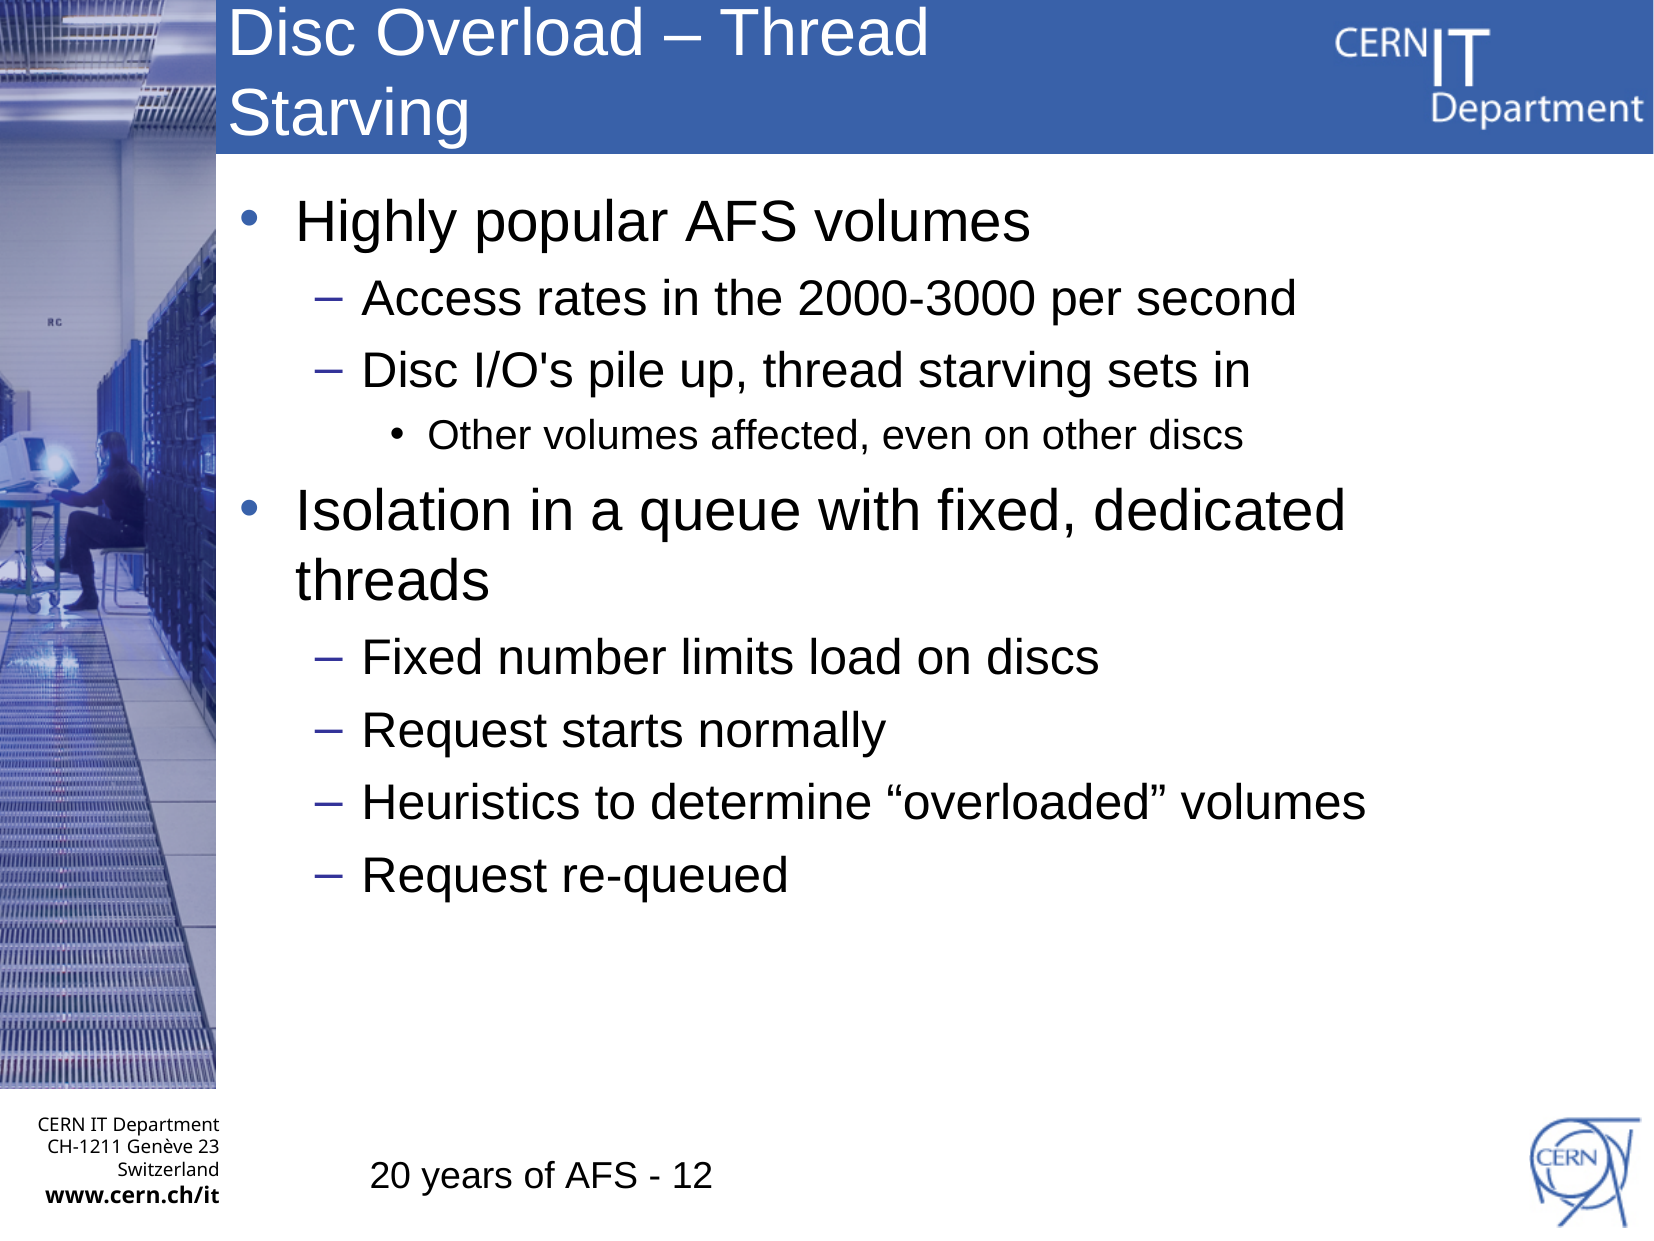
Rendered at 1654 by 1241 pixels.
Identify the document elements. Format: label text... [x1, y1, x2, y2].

list Highly popular AFS volumes Access rates in the 2000-3000 per second Disc I/O's pile up, thread starving sets in Other volumes affected, even on other discs Isolation in a queue with fixed, dedicated threads Fixed number limits load on discs Request starts normally Heuristics to determine “overloaded” volumes Request re-queued [224, 174, 1463, 1003]
title Disc Overload – Thread Starving [212, 0, 1126, 165]
picture [1126, 0, 1654, 154]
picture [1529, 1116, 1642, 1228]
